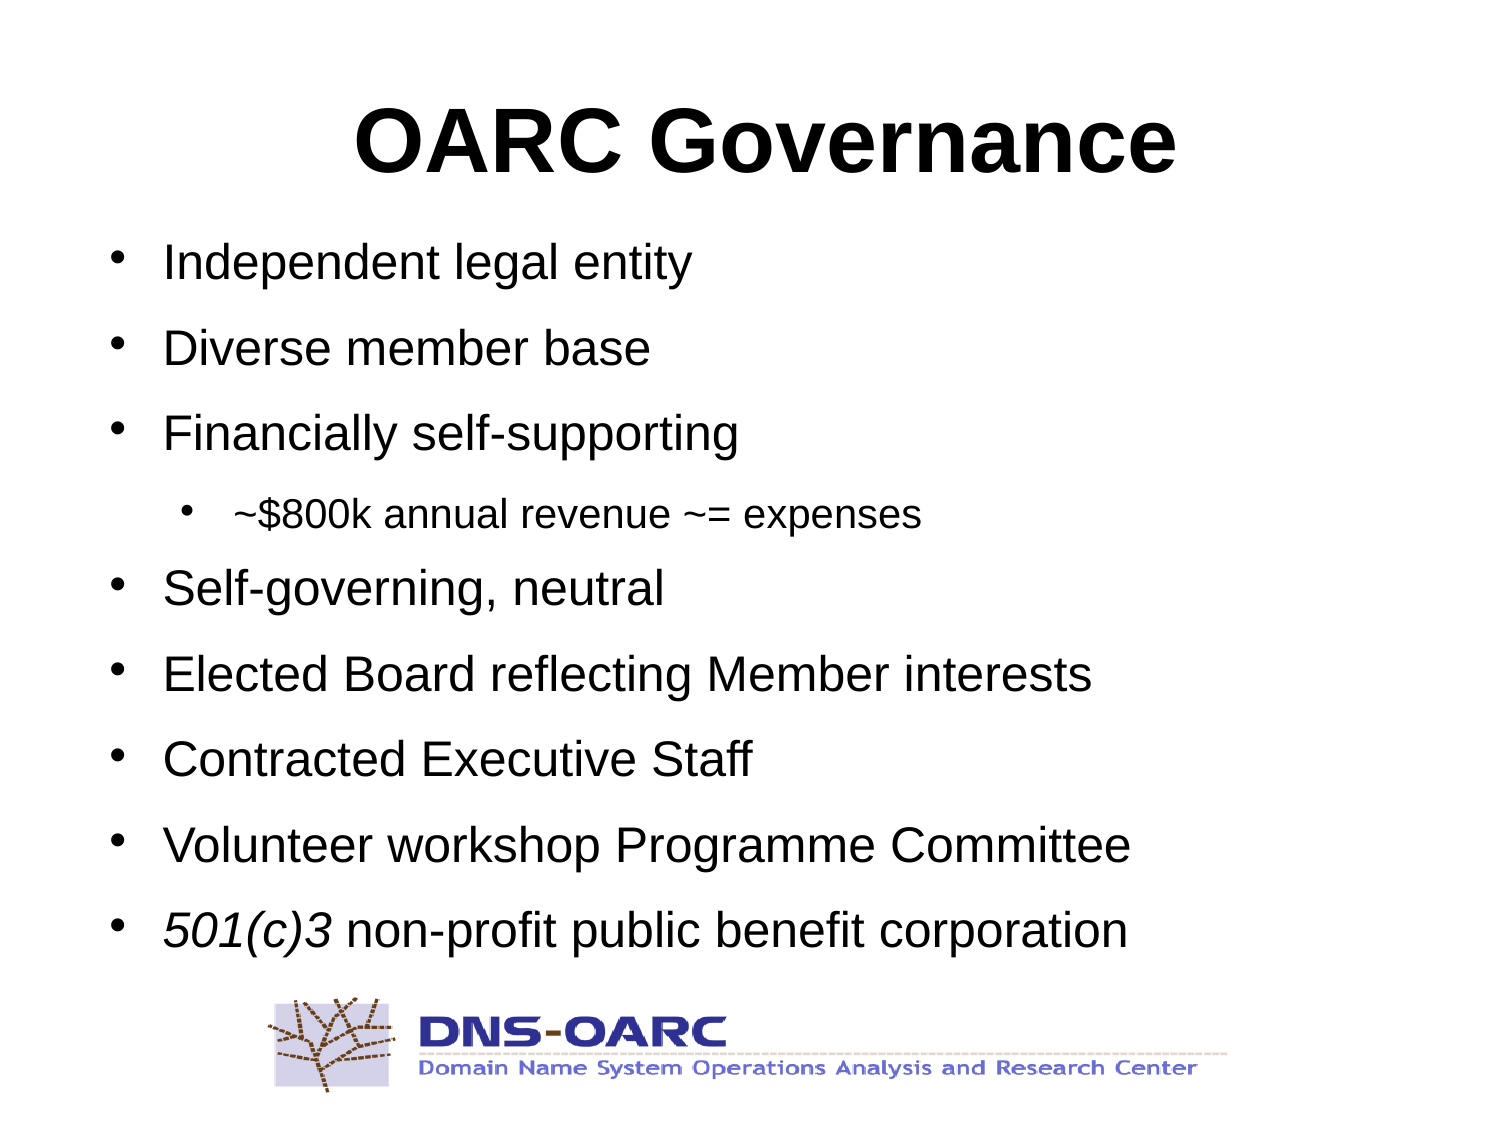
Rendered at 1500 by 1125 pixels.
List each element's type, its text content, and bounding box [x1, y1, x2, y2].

list Independent legal entity Diverse member base Financially self-supporting ~$800k annual revenue ~= expenses Self-governing, neutral Elected Board reflecting Member interests Contracted Executive Staff Volunteer workshop Programme Committee 501(c)3 non-profit public benefit corporation [91, 230, 1406, 997]
picture [214, 997, 1259, 1099]
title OARC Governance [75, 36, 1426, 242]
